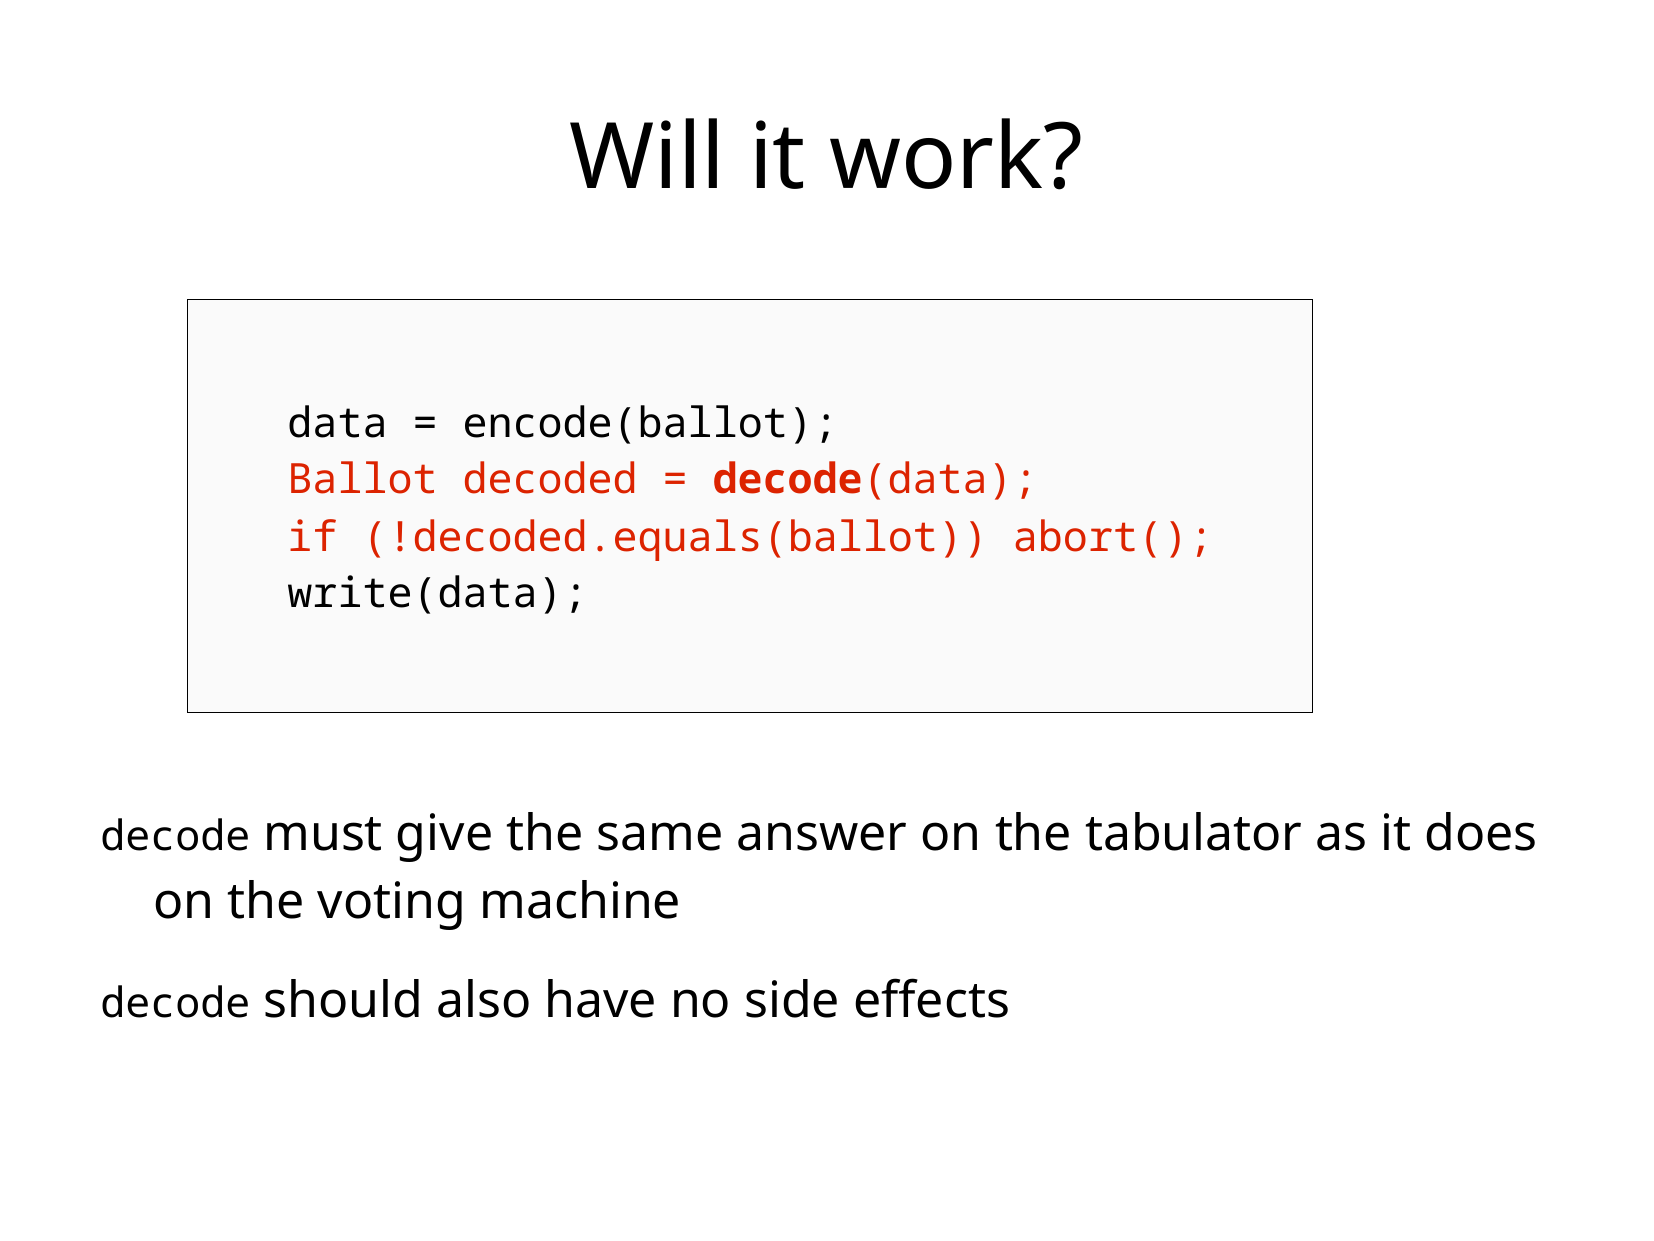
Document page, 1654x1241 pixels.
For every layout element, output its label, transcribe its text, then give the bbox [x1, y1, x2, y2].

list decode must give the same answer on the tabulator as it does on the voting machine decode should also have no side effects [82, 750, 1571, 1094]
text_box data = encode(ballot); Ballot decoded = decode(data); if (!decoded.equals(ballot)) abort(); write(data); [187, 299, 1313, 713]
title Will it work? [82, 56, 1571, 250]
